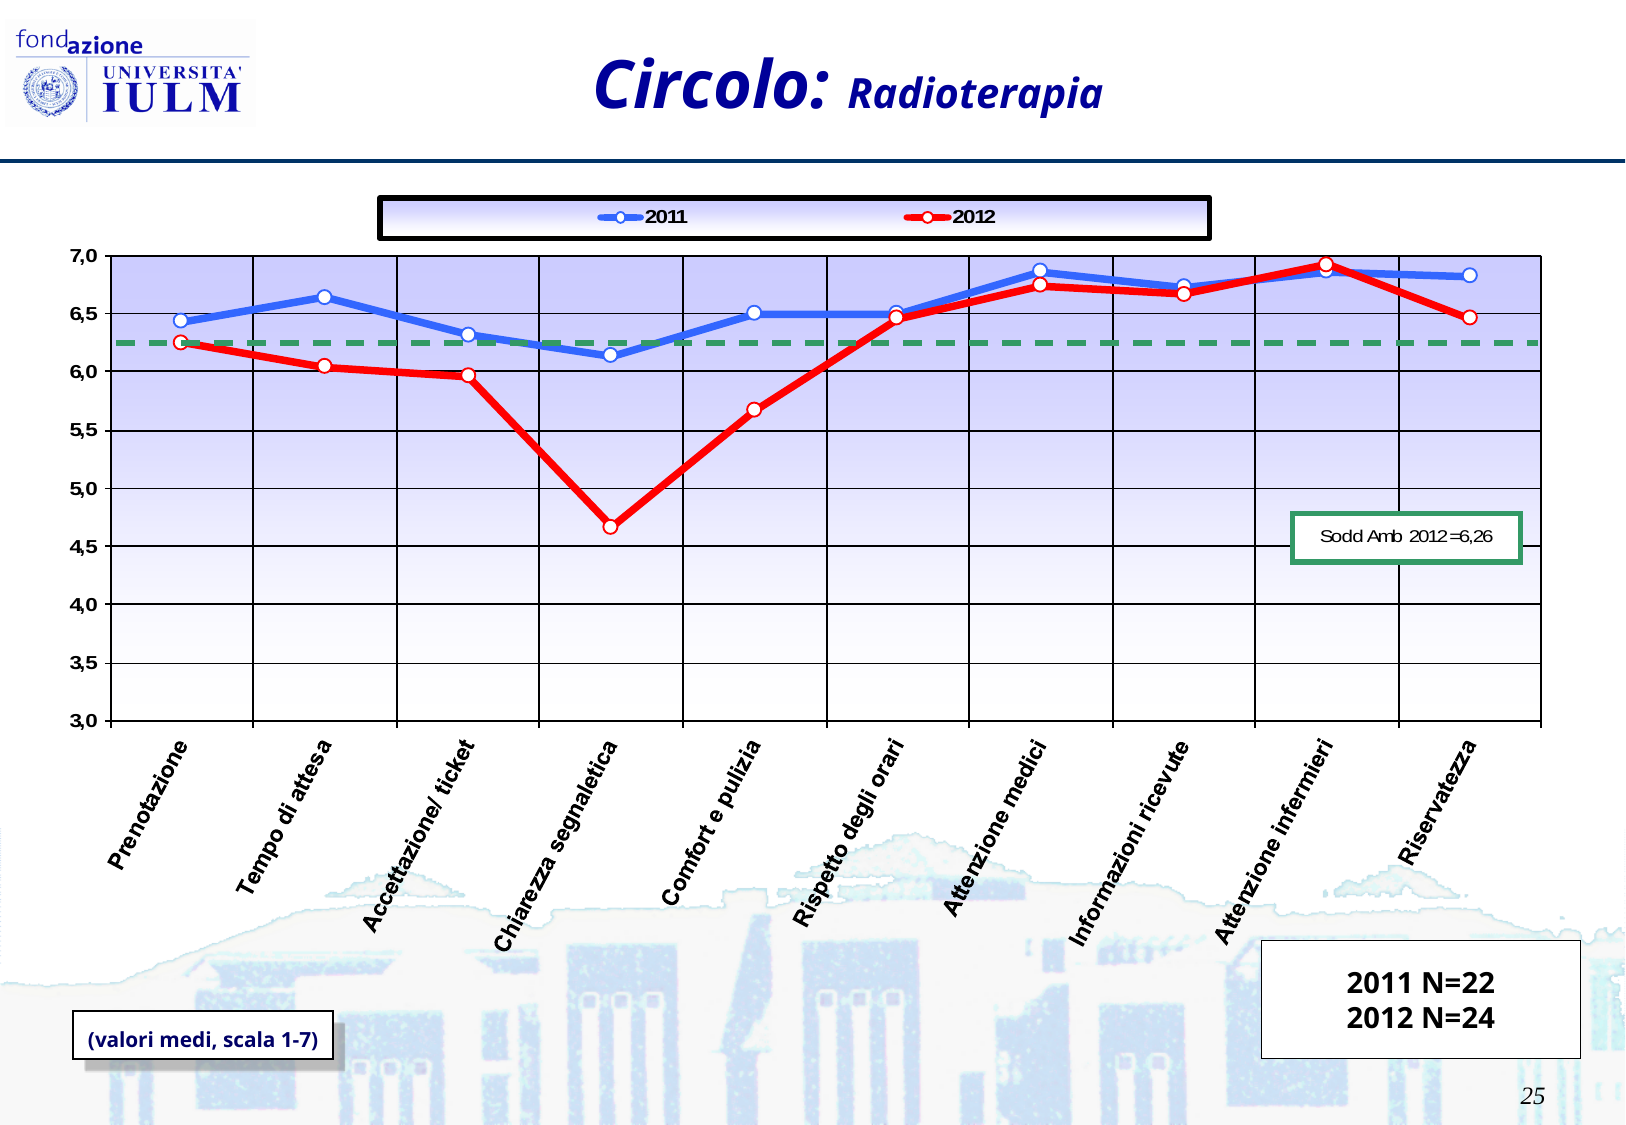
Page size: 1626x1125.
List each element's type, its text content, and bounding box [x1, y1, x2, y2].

picture [5, 19, 256, 127]
text_box 2011 N=22 2012 N=24 [1261, 940, 1581, 1059]
text_box Circolo: Radioterapia [304, 18, 1392, 144]
text_box (valori medi, scala 1-7) [73, 1011, 334, 1060]
picture [46, 184, 1564, 1125]
